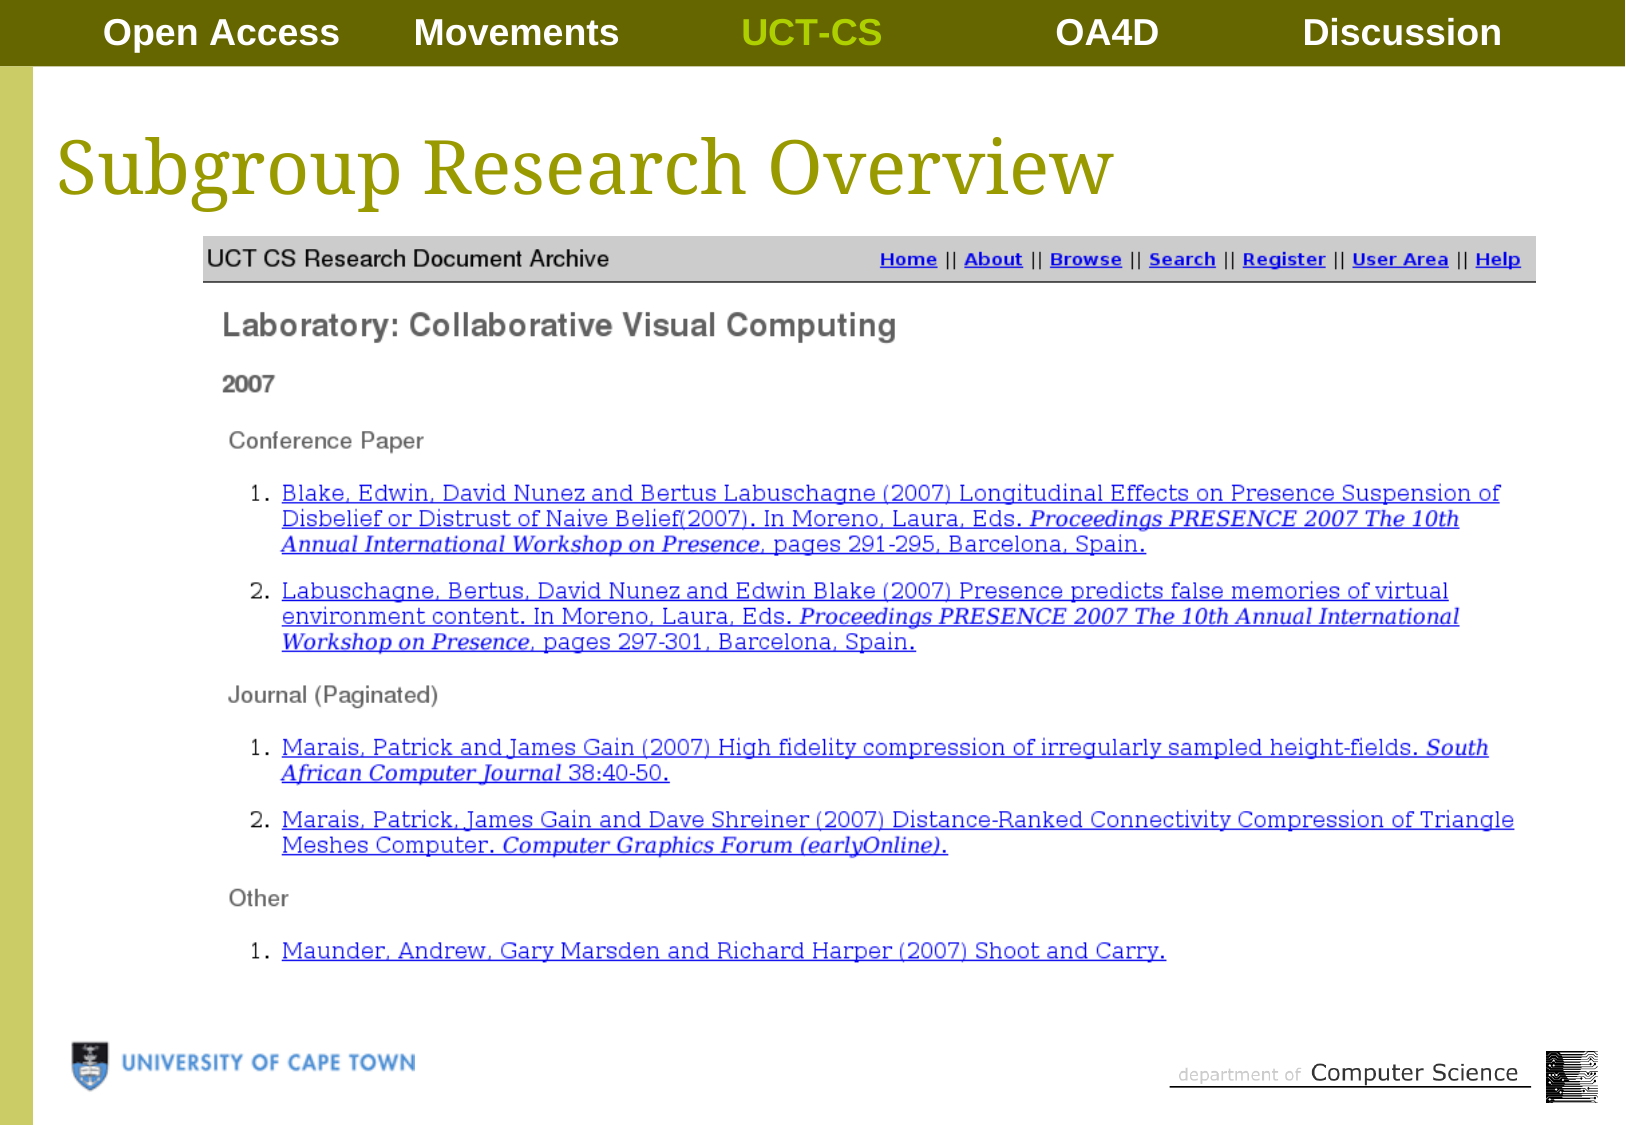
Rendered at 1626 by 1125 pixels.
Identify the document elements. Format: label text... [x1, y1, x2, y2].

text_box Open Access Movements UCT-CS OA4D Discussion [29, 0, 1595, 61]
picture [1169, 1043, 1532, 1091]
picture [203, 236, 1536, 992]
title Subgroup Research Overview [56, 101, 1543, 229]
picture [1546, 1051, 1598, 1103]
picture [61, 1024, 415, 1103]
